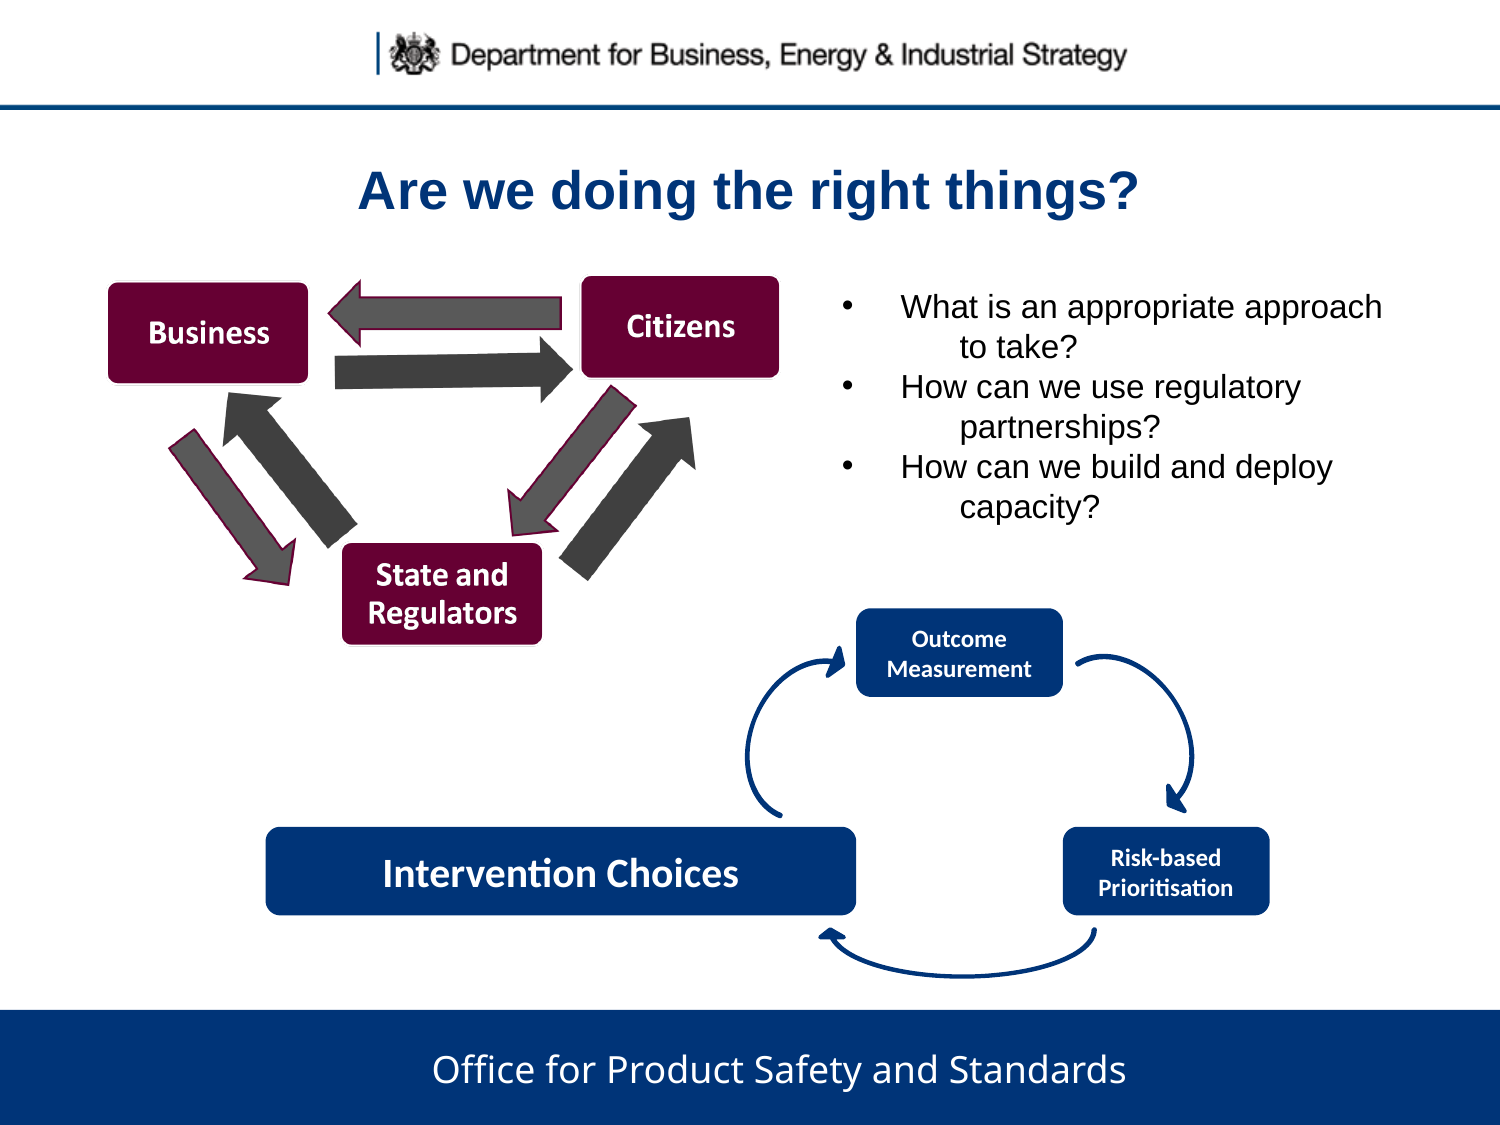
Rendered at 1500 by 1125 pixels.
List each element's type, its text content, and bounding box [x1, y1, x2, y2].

text_box Are we doing the right things? [88, 147, 1412, 229]
picture [88, 265, 797, 665]
picture [0, 0, 1500, 110]
text_box Office for Product Safety and Standards [0, 1009, 1500, 1125]
text_box Risk-based Prioritisation [1062, 826, 1270, 916]
text_box What is an appropriate approach to take? How can we use regulatory partnerships? How can we build and deploy capacity? [826, 277, 1418, 536]
text_box Intervention Choices [265, 826, 857, 916]
text_box Outcome Measurement [856, 608, 1063, 697]
text_box [746, 647, 844, 817]
text_box [820, 929, 1095, 977]
text_box [1077, 655, 1193, 812]
